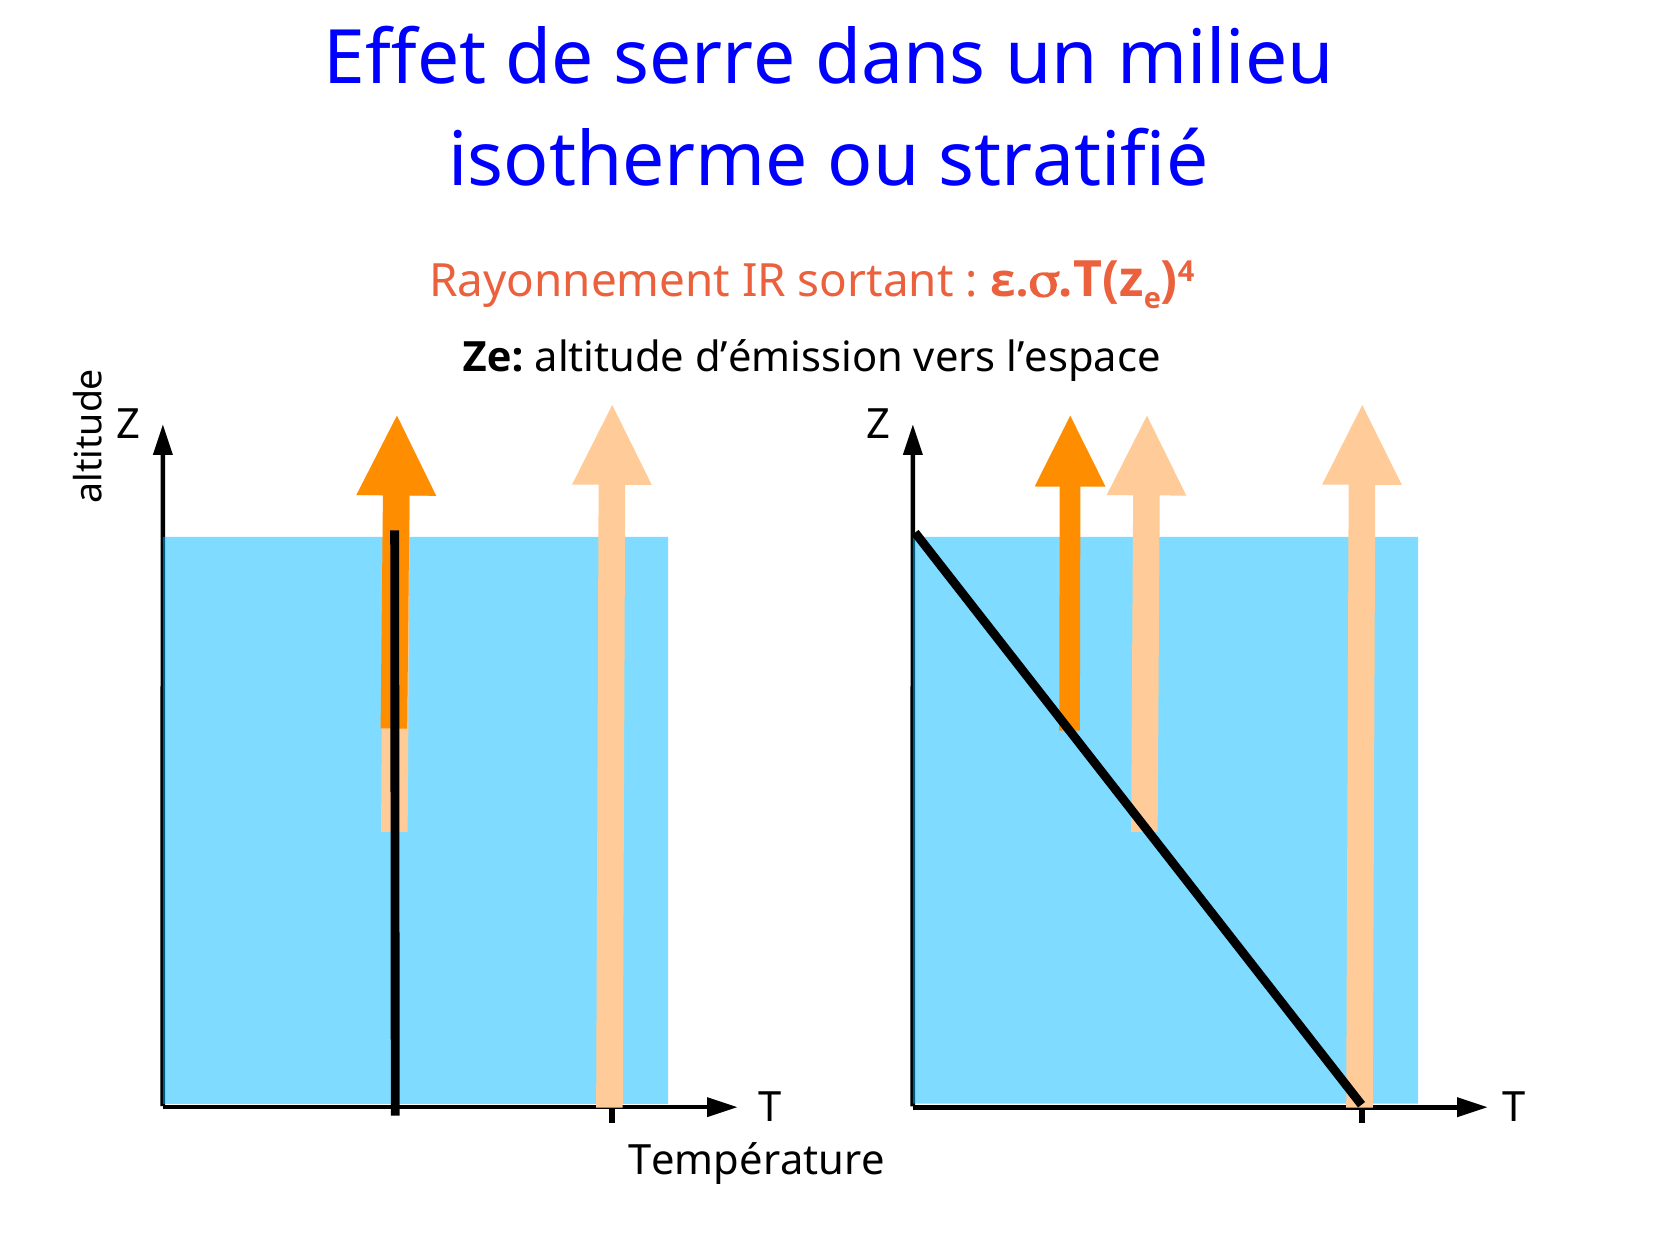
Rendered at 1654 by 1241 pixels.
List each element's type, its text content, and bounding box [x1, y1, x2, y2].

text_box [162, 536, 390, 1104]
text_box T [1485, 1077, 1543, 1139]
text_box [1156, 536, 1348, 1076]
text_box [1077, 536, 1132, 800]
text_box Effet de serre dans un milieu isotherme ou stratifié [125, 27, 1533, 184]
text_box [912, 538, 1346, 1104]
text_box [1373, 536, 1419, 1104]
text_box Température [611, 1130, 903, 1192]
text_box [400, 536, 598, 1104]
text_box Z [849, 395, 908, 457]
text_box altitude [46, 319, 110, 552]
text_box Rayonnement IR sortant : ε..T(ze)4 Ze: altitude d’émission vers l’espace [311, 223, 1313, 367]
text_box T [741, 1077, 799, 1139]
text_box Z [110, 395, 158, 457]
text_box [623, 536, 669, 1104]
text_box [925, 536, 1059, 708]
